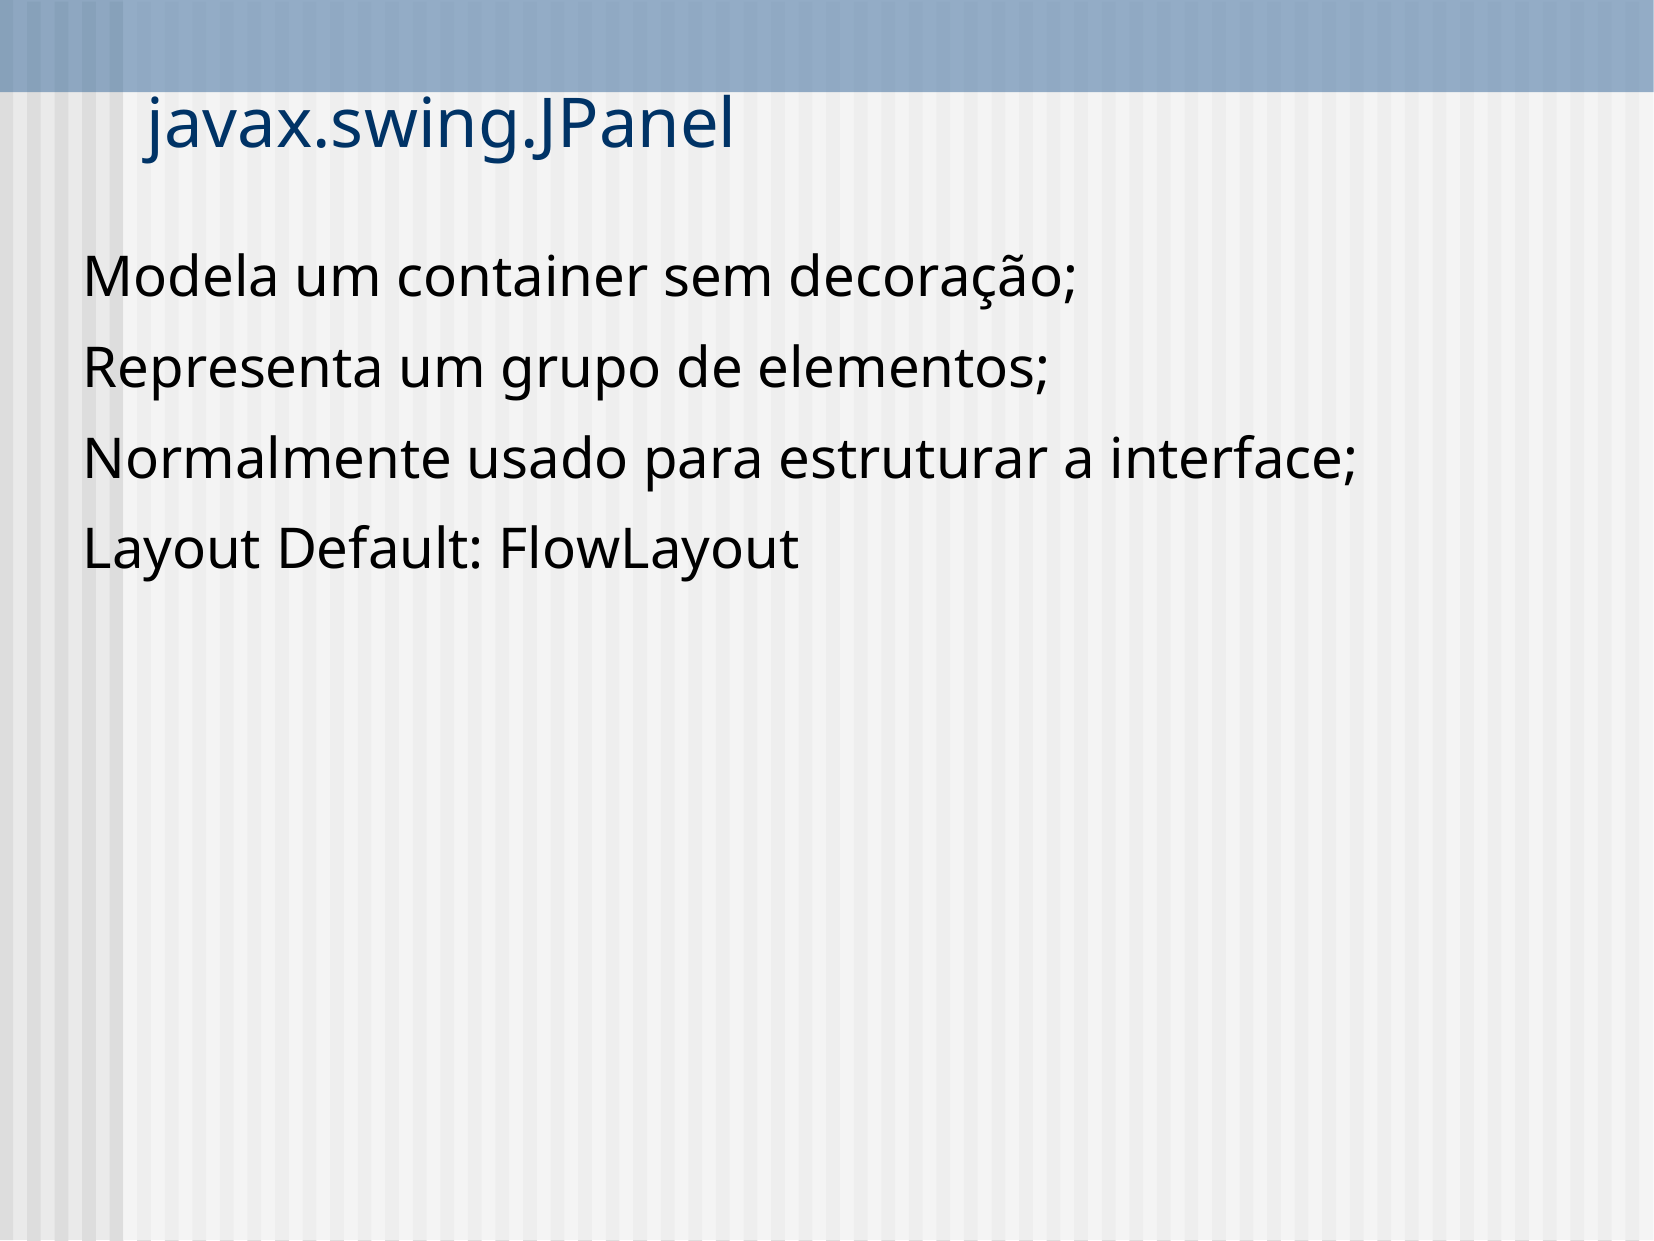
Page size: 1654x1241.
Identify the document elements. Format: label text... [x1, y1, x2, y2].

list Modela um container sem decoração; Representa um grupo de elementos; Normalmente usado para estruturar a interface; Layout Default: FlowLayout [82, 236, 1571, 1109]
title javax.swing.JPanel [146, 29, 1536, 212]
